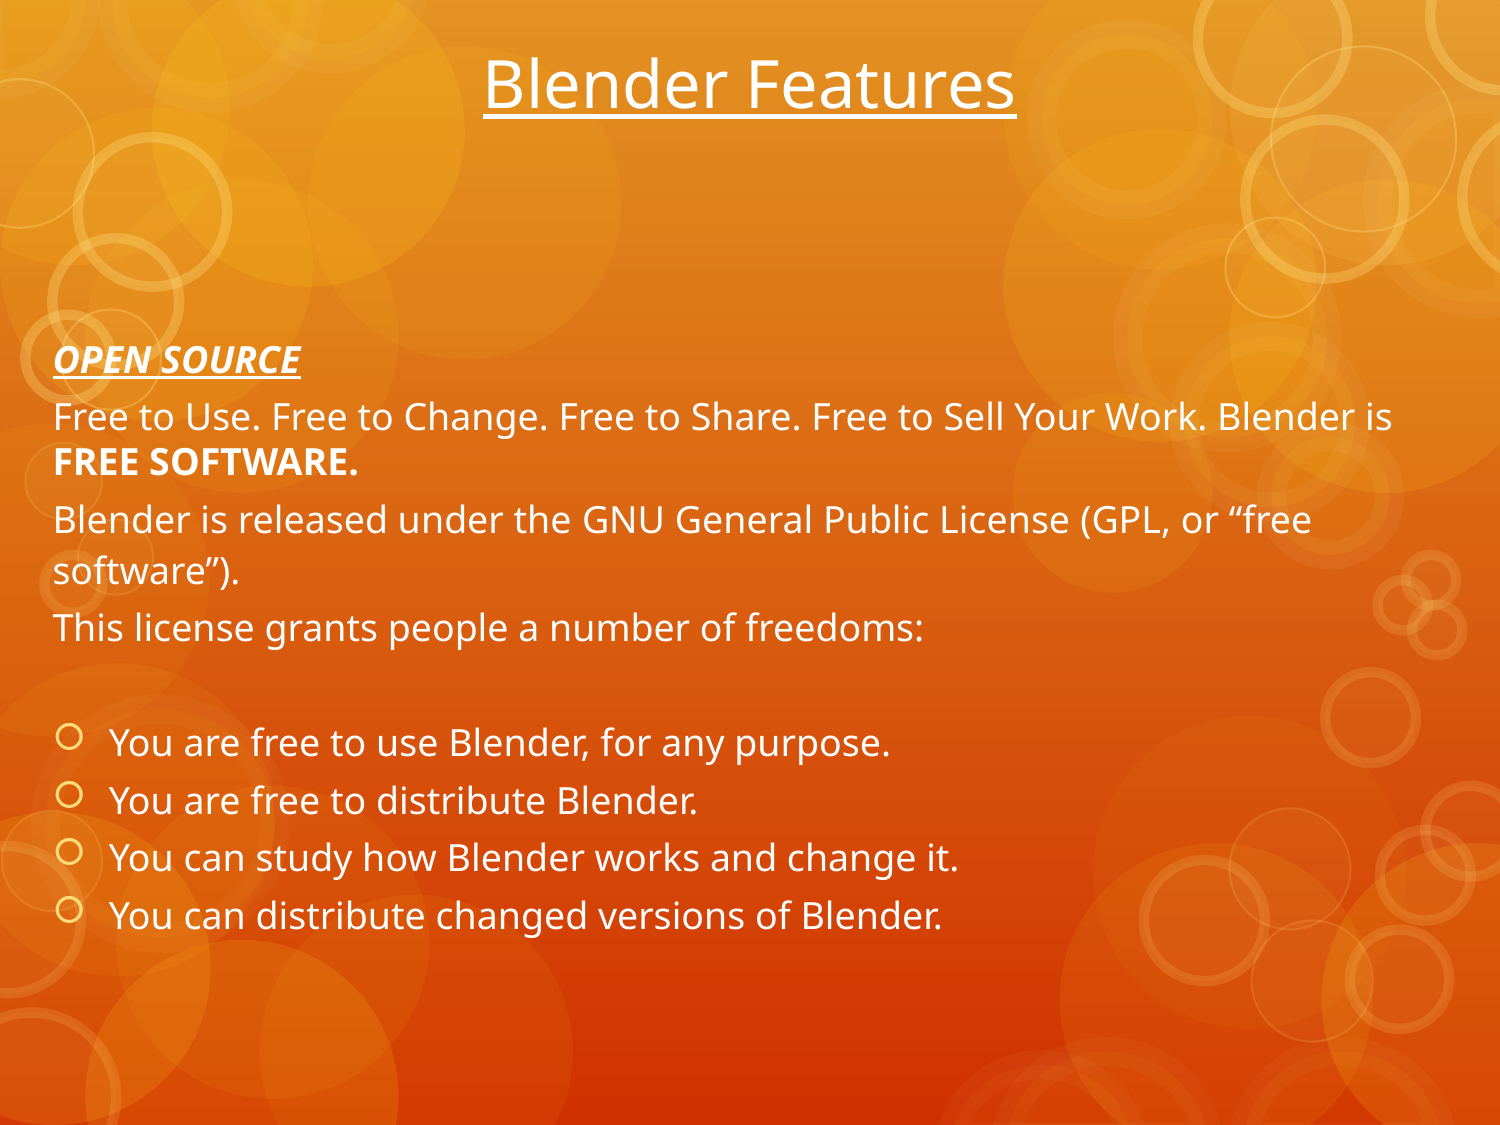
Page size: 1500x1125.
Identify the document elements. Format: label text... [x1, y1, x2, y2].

title Blender Features [0, 1, 1500, 163]
list OPEN SOURCE Free to Use. Free to Change. Free to Share. Free to Sell Your Work. Blender is FREE SOFTWARE. Blender is released under the GNU General Public License (GPL, or “free software”). This license grants people a number of freedoms: You are free to use Blender, for any purpose. You are free to distribute Blender. You can study how Blender works and change it. You can distribute changed versions of Blender. [37, 262, 1500, 1125]
